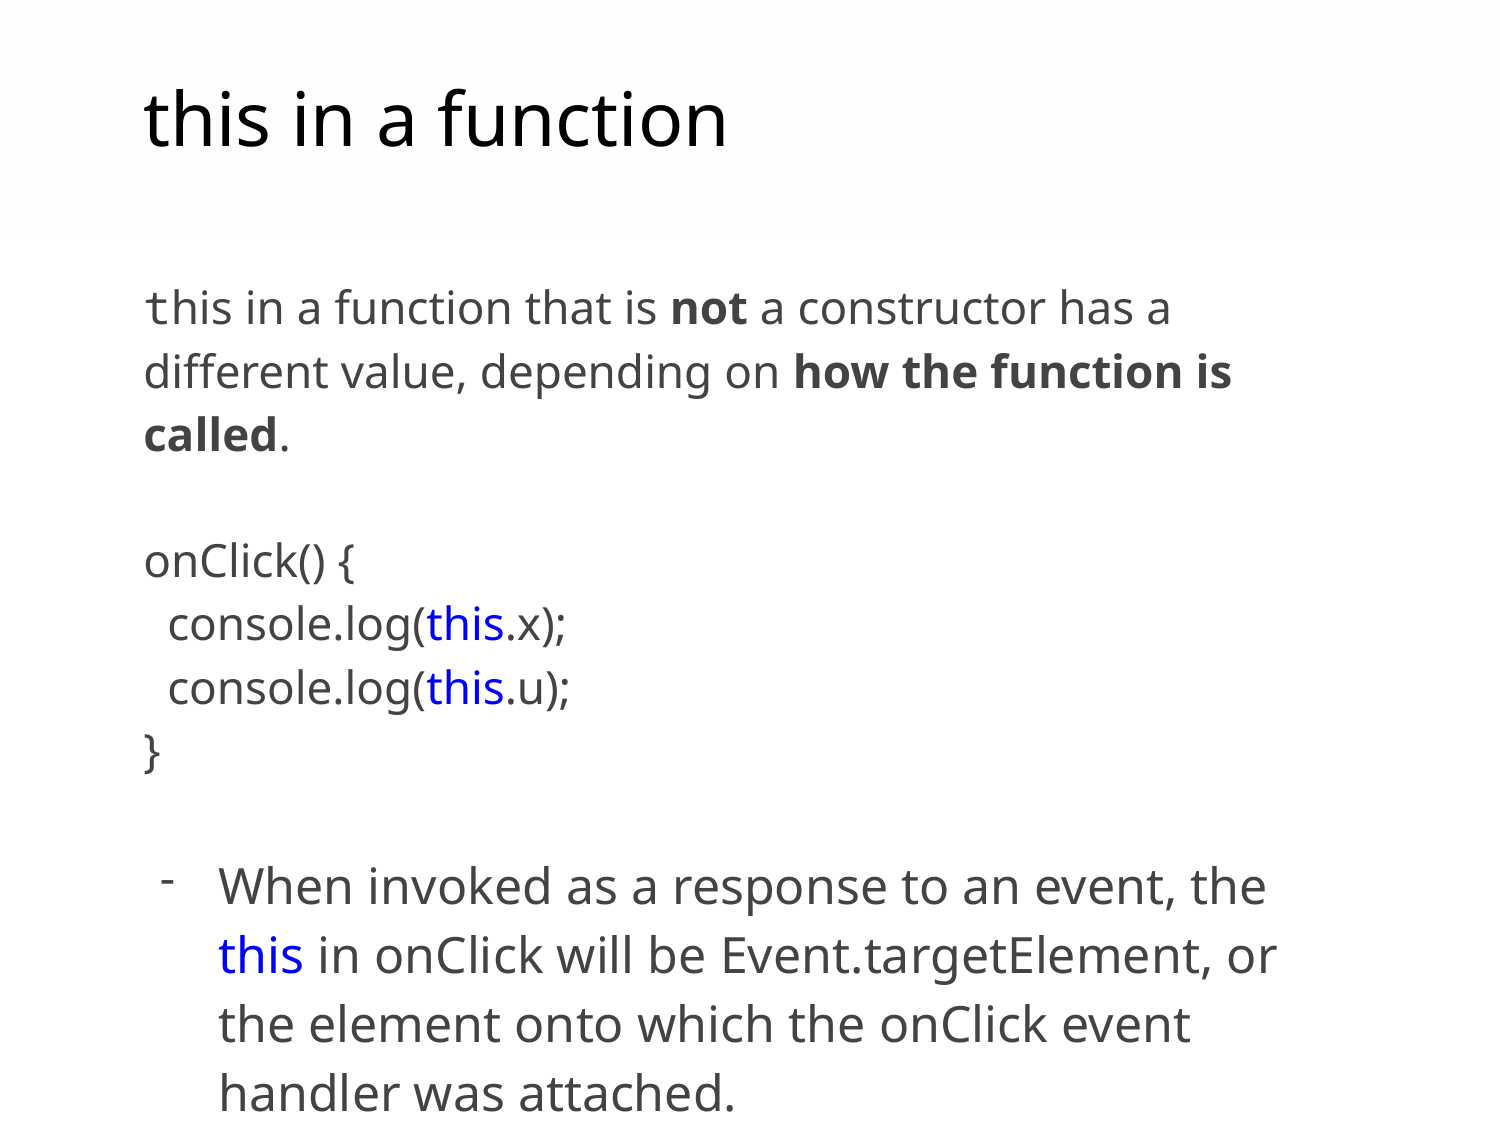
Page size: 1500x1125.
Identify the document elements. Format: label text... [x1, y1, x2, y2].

title this in a function [128, 56, 1372, 183]
list this in a function that is not a constructor has a different value, depending on how the function is called. onClick() { console.log(this.x); console.log(this.u); } When invoked as a response to an event, the this in onClick will be Event.targetElement, or the element onto which the onClick event handler was attached. [128, 255, 1372, 1004]
